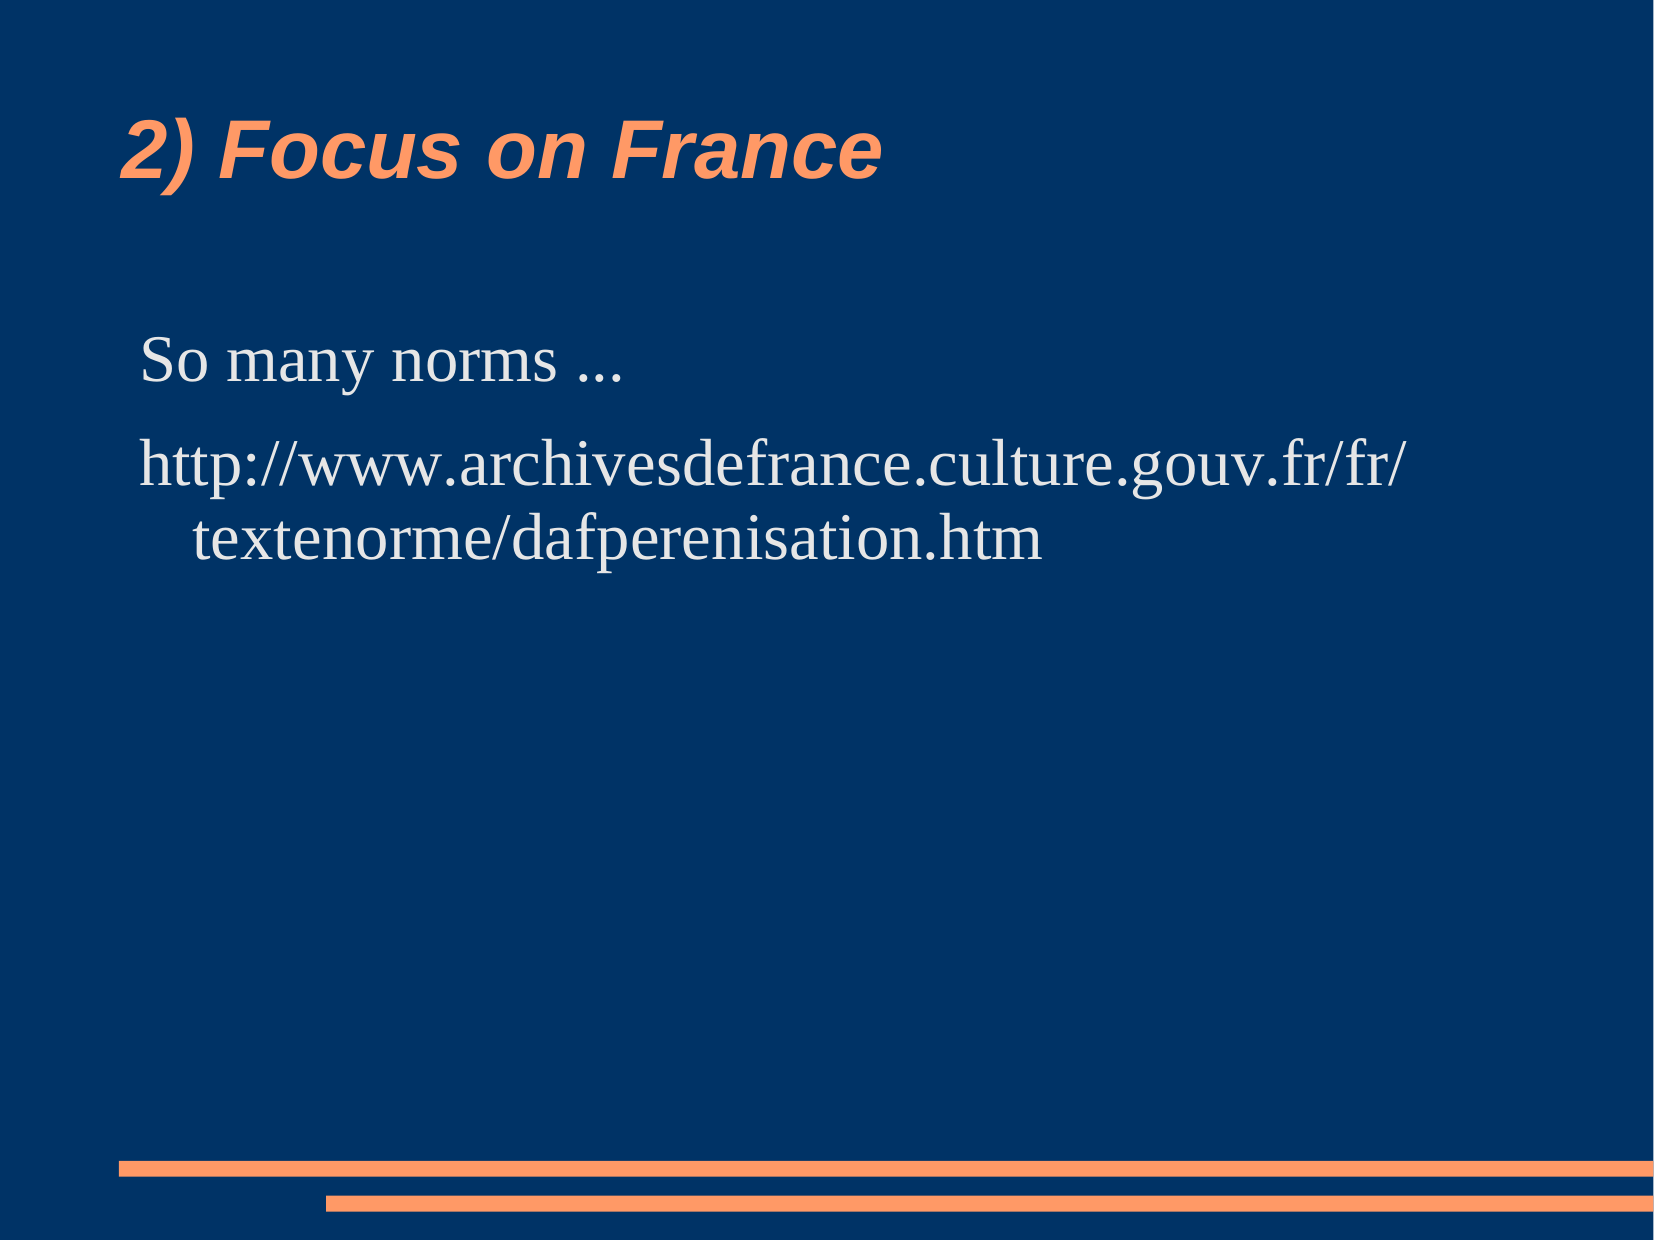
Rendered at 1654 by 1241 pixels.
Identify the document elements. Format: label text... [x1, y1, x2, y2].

list So many norms ... http://www.archivesdefrance.culture.gouv.fr/fr/textenorme/dafperenisation.htm [121, 322, 1561, 1132]
title 2) Focus on France [121, 46, 1534, 254]
